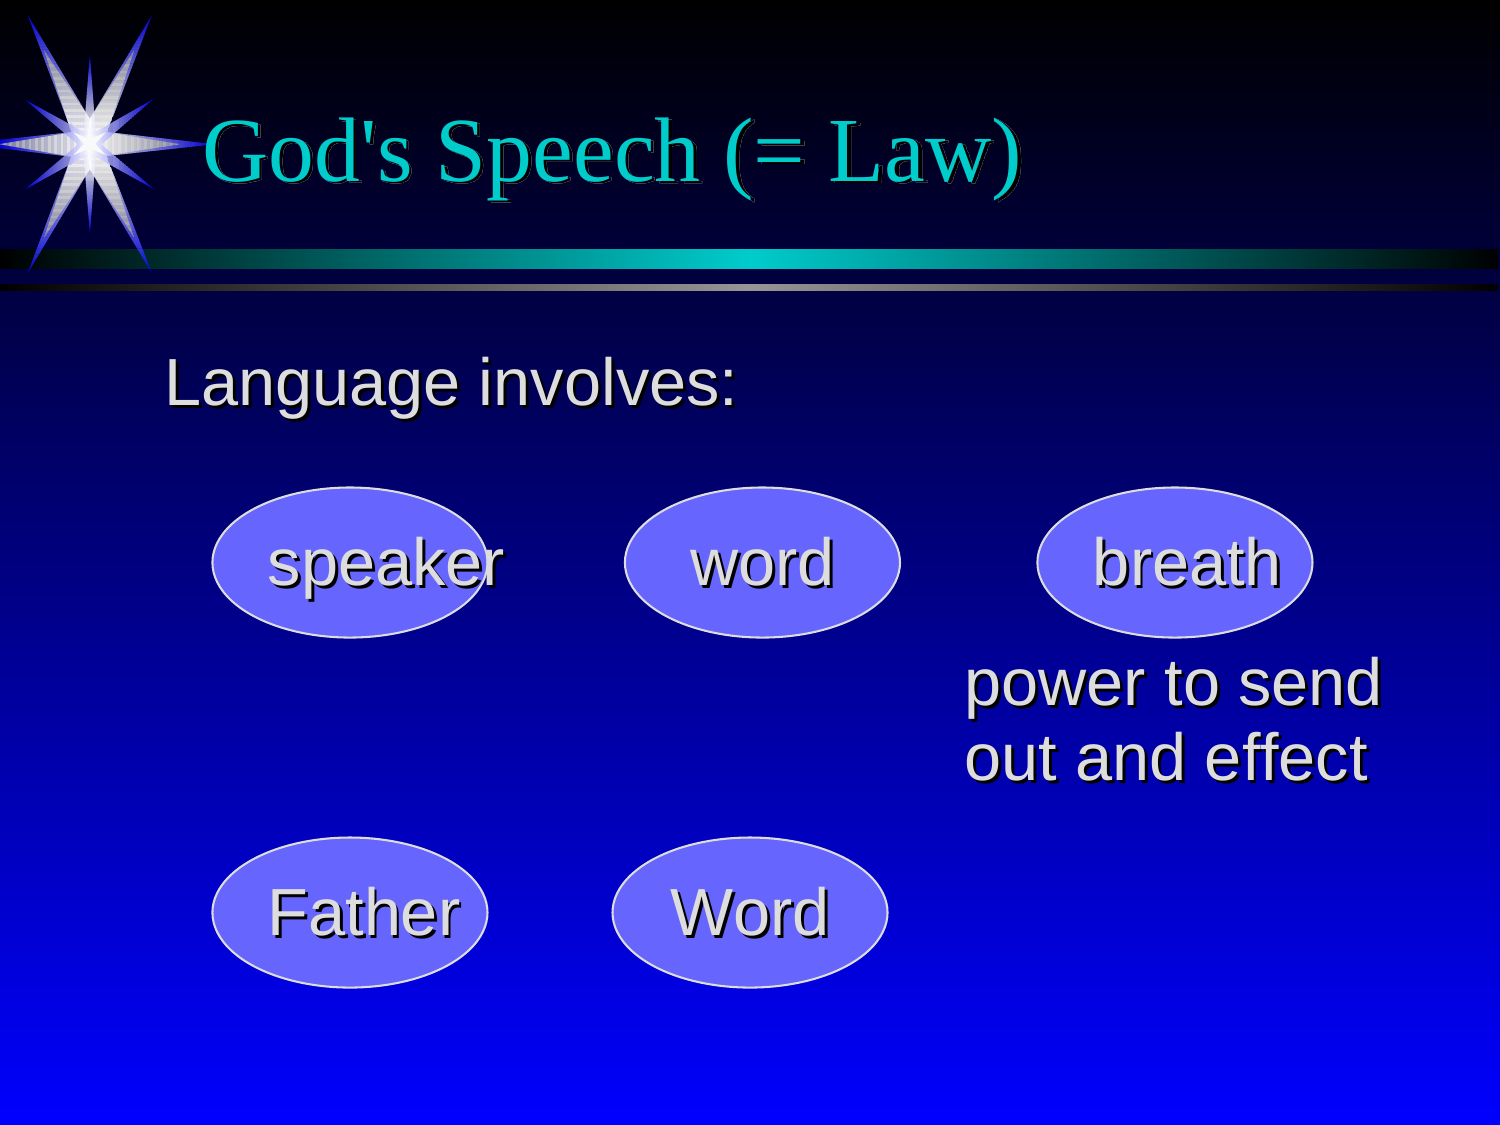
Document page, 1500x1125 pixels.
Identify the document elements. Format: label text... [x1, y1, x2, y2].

title God's Speech (= Law) [187, 56, 1463, 244]
text_box 20 [38, 239, 49, 245]
text_box speaker [212, 487, 487, 638]
text_box 20 [38, 43, 48, 49]
text_box 20 [131, 43, 142, 49]
text_box Word [612, 837, 888, 988]
text_box 20 [134, 107, 138, 117]
text_box word [624, 487, 901, 638]
text_box Father [212, 837, 488, 988]
text_box 20 [181, 140, 187, 148]
text_box breath [1037, 487, 1313, 637]
text_box 20 [131, 239, 141, 245]
text_box power to send out and effect [950, 637, 1476, 803]
text_box Language involves: [150, 337, 888, 428]
